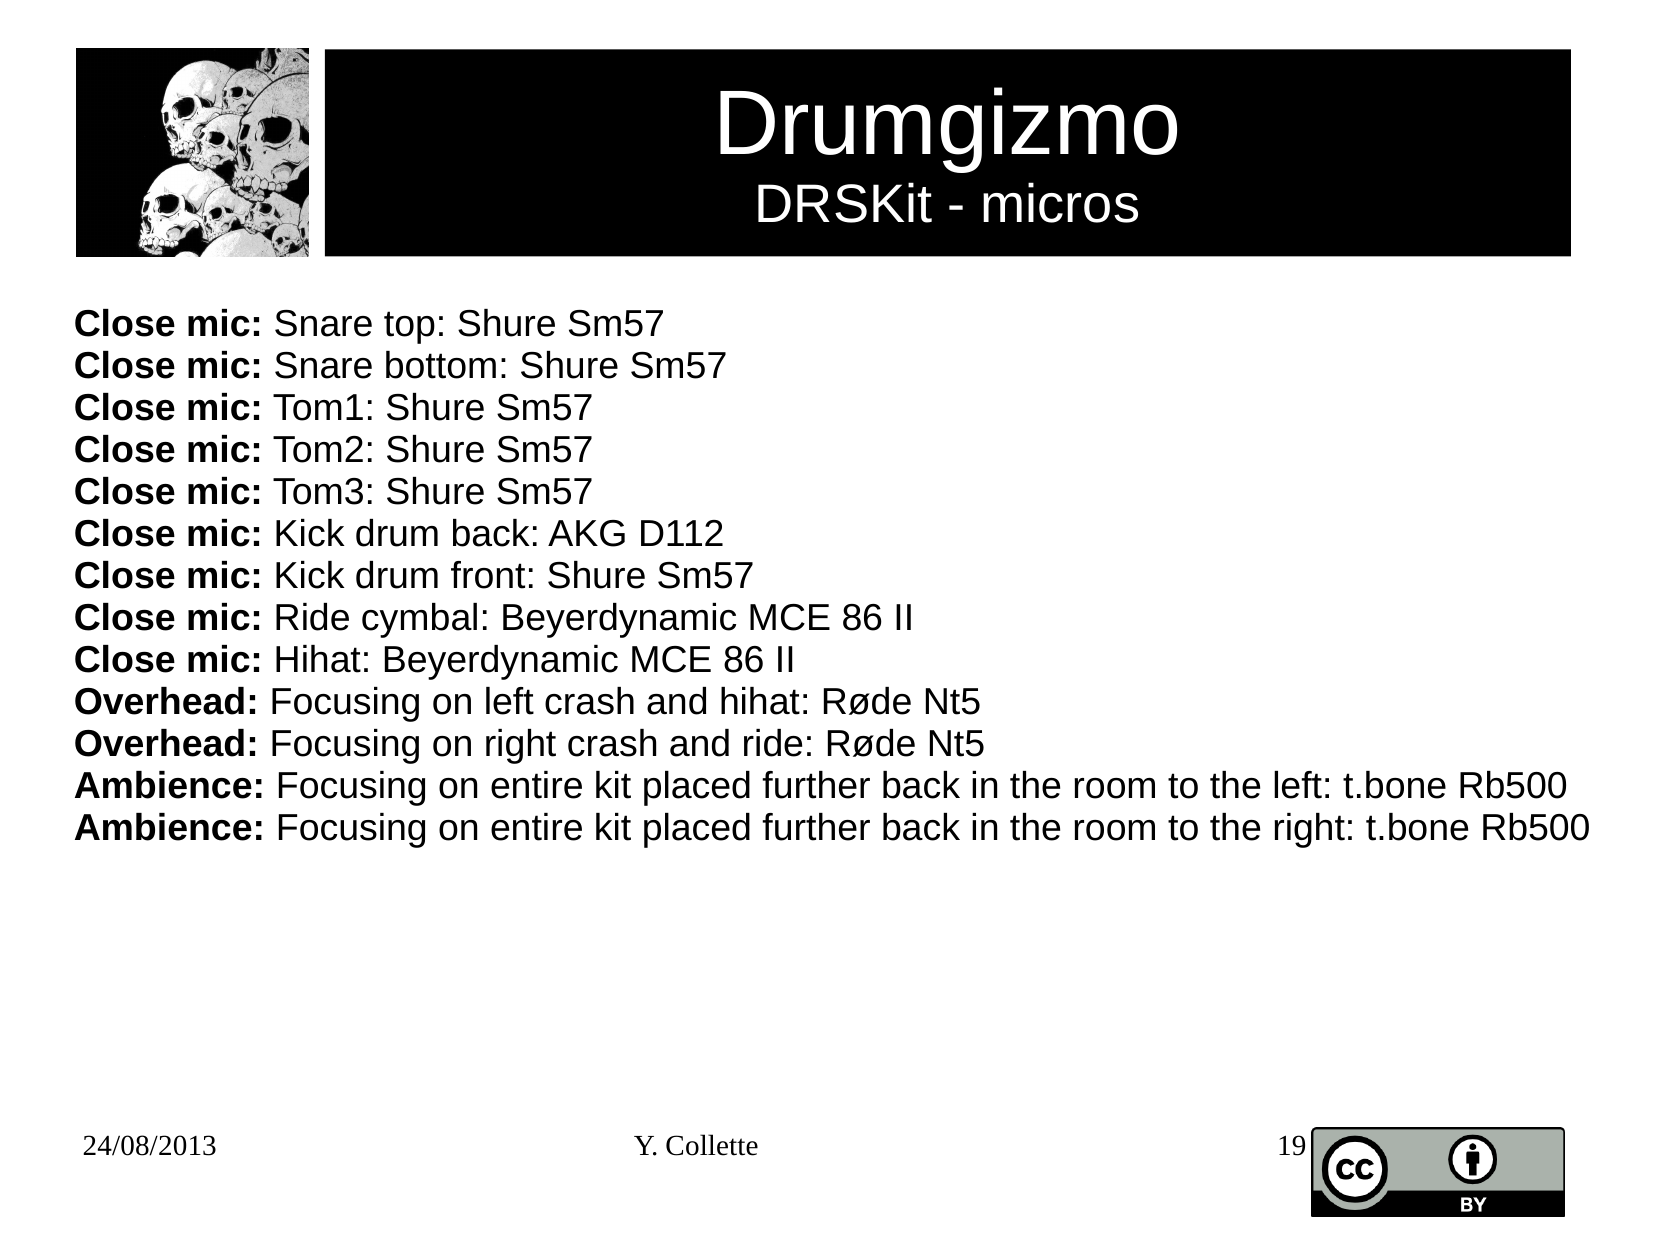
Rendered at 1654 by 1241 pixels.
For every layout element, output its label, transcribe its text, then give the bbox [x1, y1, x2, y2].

picture [76, 48, 309, 257]
picture [1311, 1127, 1565, 1217]
title Drumgizmo DRSKit - micros [324, 49, 1571, 257]
text_box Close mic: Snare top: Shure Sm57 Close mic: Snare bottom: Shure Sm57 Close mic: Tom1: Shure Sm57 Close mic: Tom2: Shure Sm57 Close mic: Tom3: Shure Sm57 Close mic: Kick drum back: AKG D112 Close mic: Kick drum front: Shure Sm57 Close mic: Ride cymbal: Beyerdynamic MCE 86 II Close mic: Hihat: Beyerdynamic MCE 86 II Overhead: Focusing on left crash and hihat: Røde Nt5 Overhead: Focusing on right crash and ride: Røde Nt5 Ambience: Focusing on entire kit placed further back in the room to the left: t.bone Rb500 Ambience: Focusing on entire kit placed further back in the room to the right: t.bone Rb500 [59, 295, 1619, 898]
